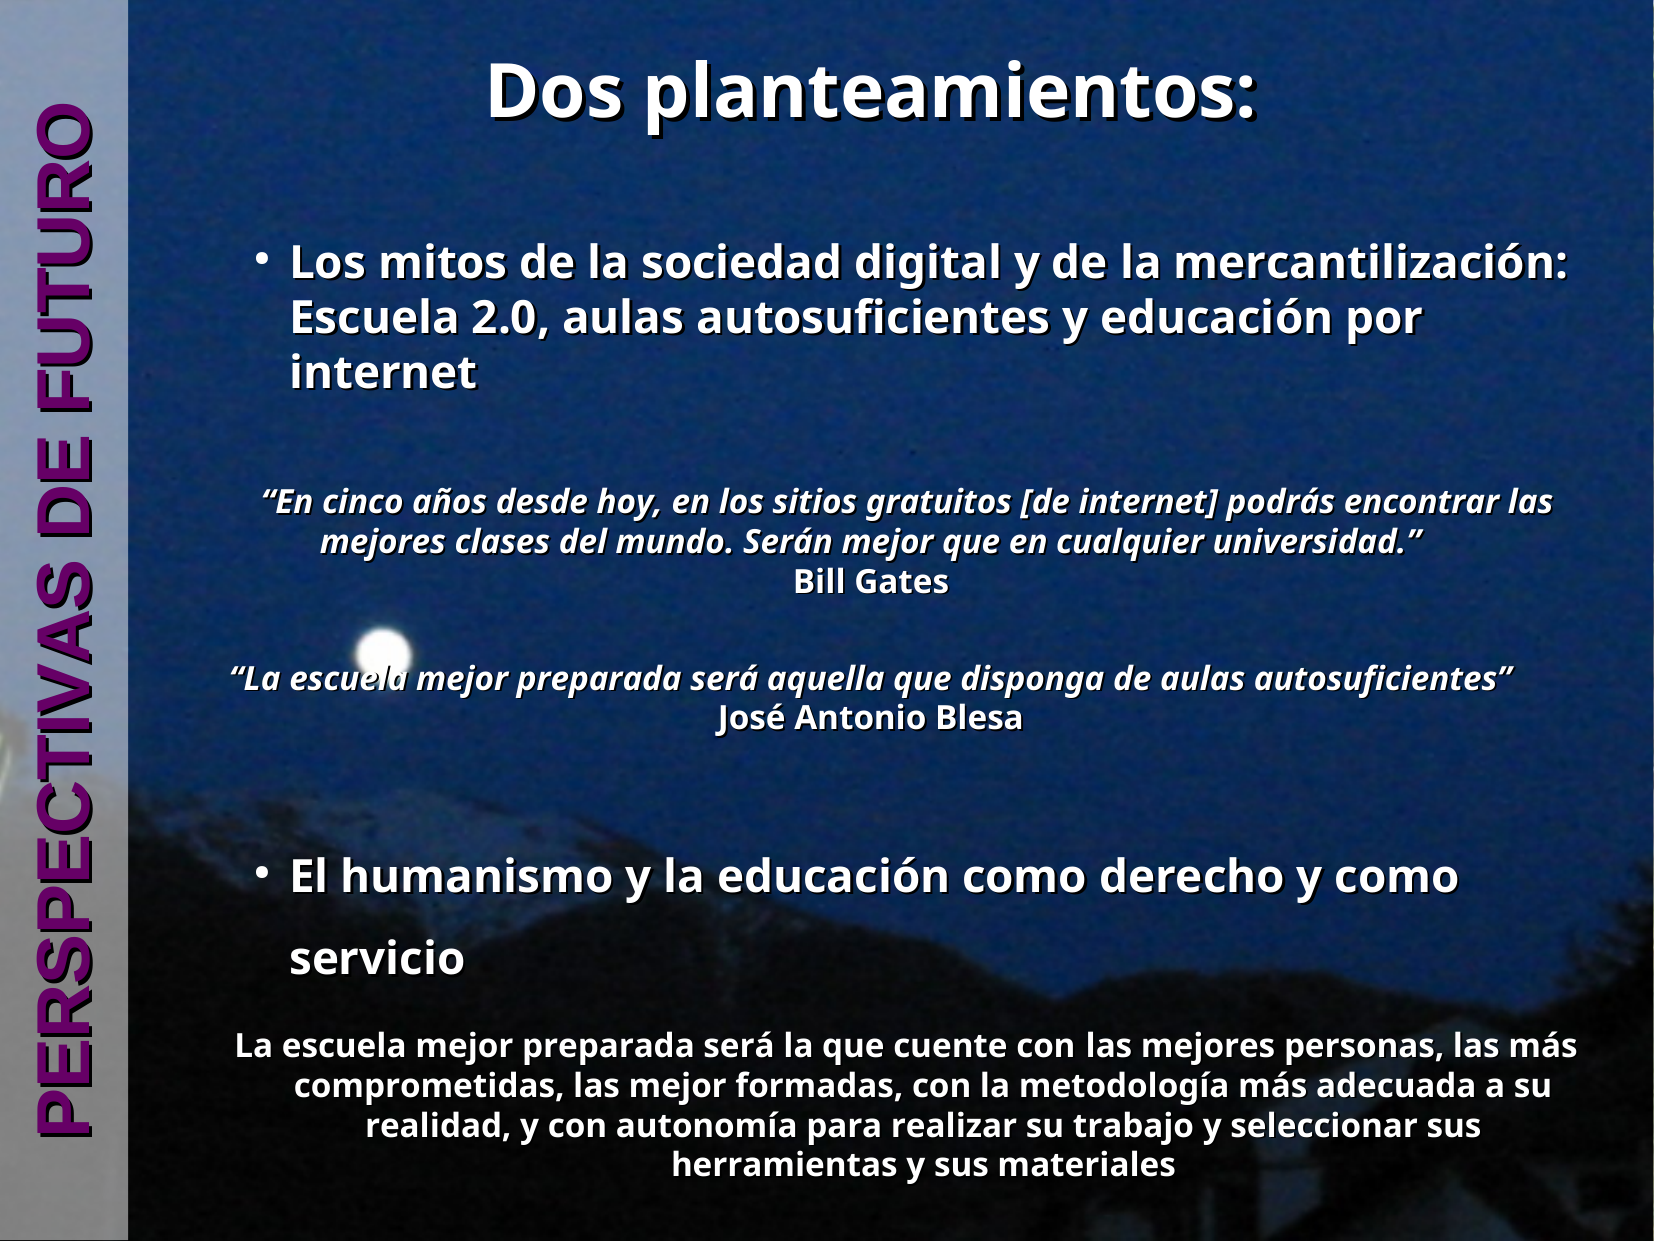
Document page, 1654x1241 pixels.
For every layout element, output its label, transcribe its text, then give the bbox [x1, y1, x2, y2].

text_box Dos planteamientos: Los mitos de la sociedad digital y de la mercantilización: Escuela 2.0, aulas autosuficientes y educación por internet “En cinco años desde hoy, en los sitios gratuitos [de internet] podrás encontrar las mejores clases del mundo. Serán mejor que en cualquier universidad.” Bill Gates “La escuela mejor preparada será aquella que disponga de aulas autosuficientes” José Antonio Blesa El humanismo y la educación como derecho y como servicio La escuela mejor preparada será la que cuente con las mejores personas, las más comprometidas, las mejor formadas, con la metodología más adecuada a su realidad, y con autonomía para realizar su trabajo y seleccionar sus herramientas y sus materiales [147, 58, 1595, 1123]
text_box PERSPECTIVAS DE FUTURO [0, 0, 129, 1241]
picture [129, 0, 1654, 1241]
